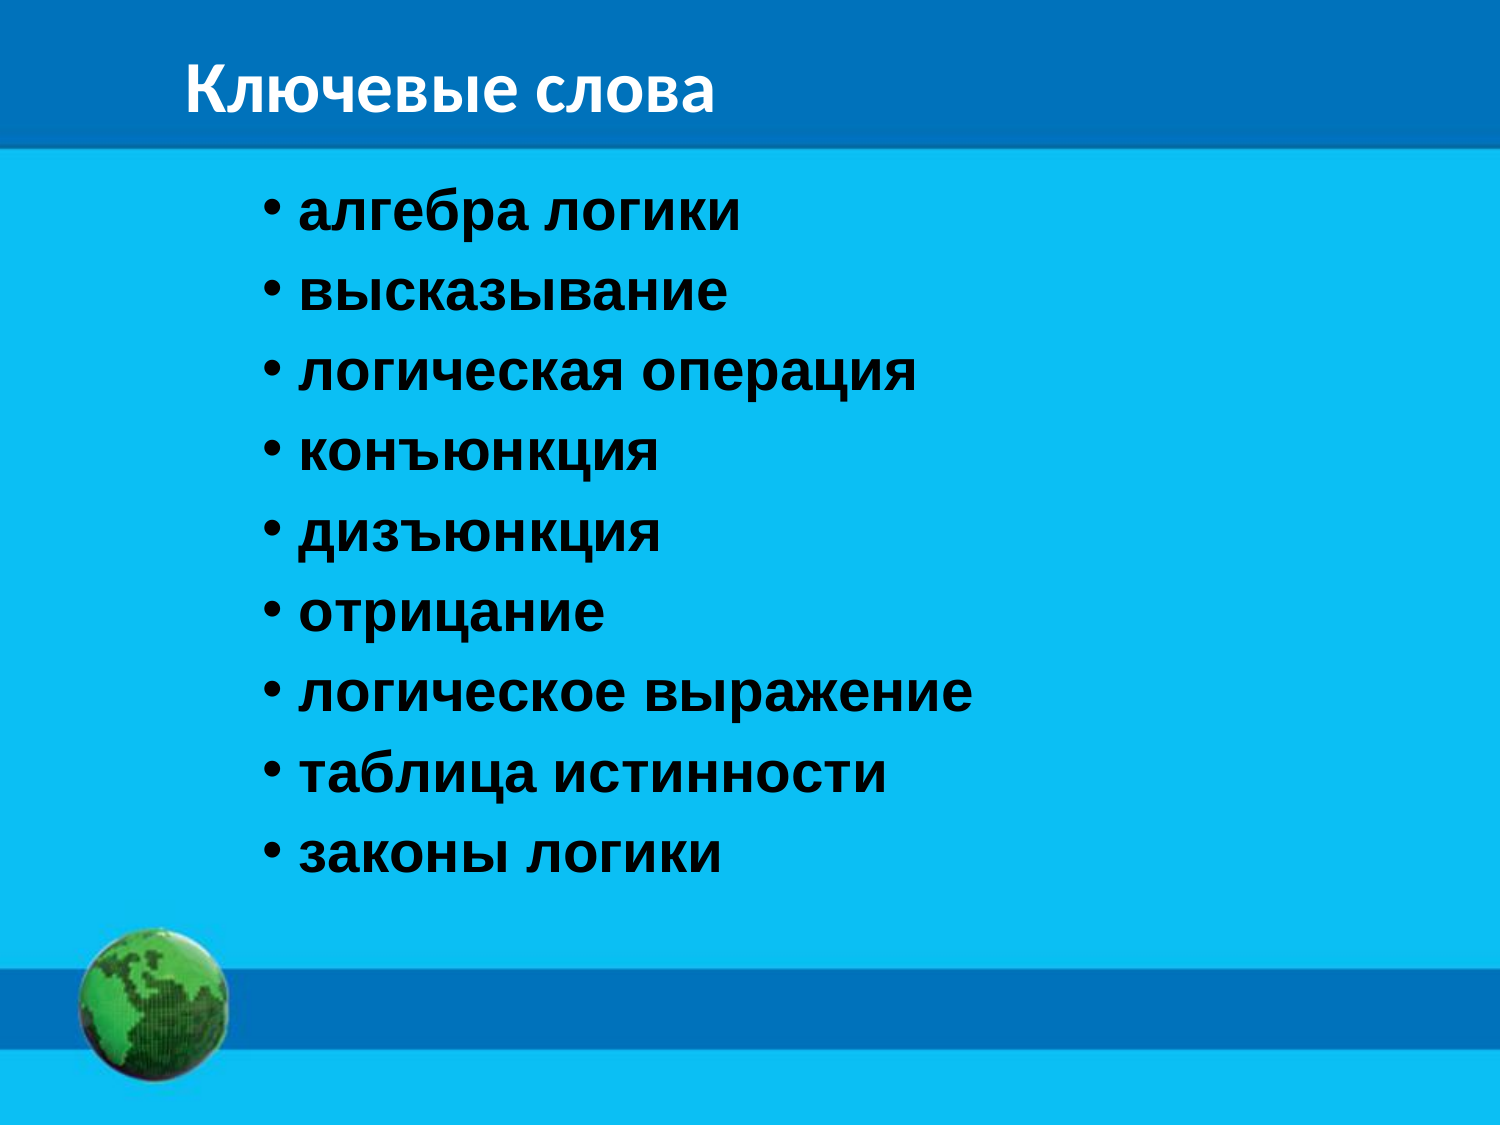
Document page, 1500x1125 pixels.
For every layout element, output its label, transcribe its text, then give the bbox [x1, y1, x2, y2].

text_box алгебра логики высказывание логическая операция конъюнкция дизъюнкция отрицание логическое выражение таблица истинности законы логики [187, 153, 1367, 986]
picture [0, 926, 1500, 1086]
text_box Ключевые слова [171, 30, 1425, 135]
picture [0, 0, 1500, 146]
